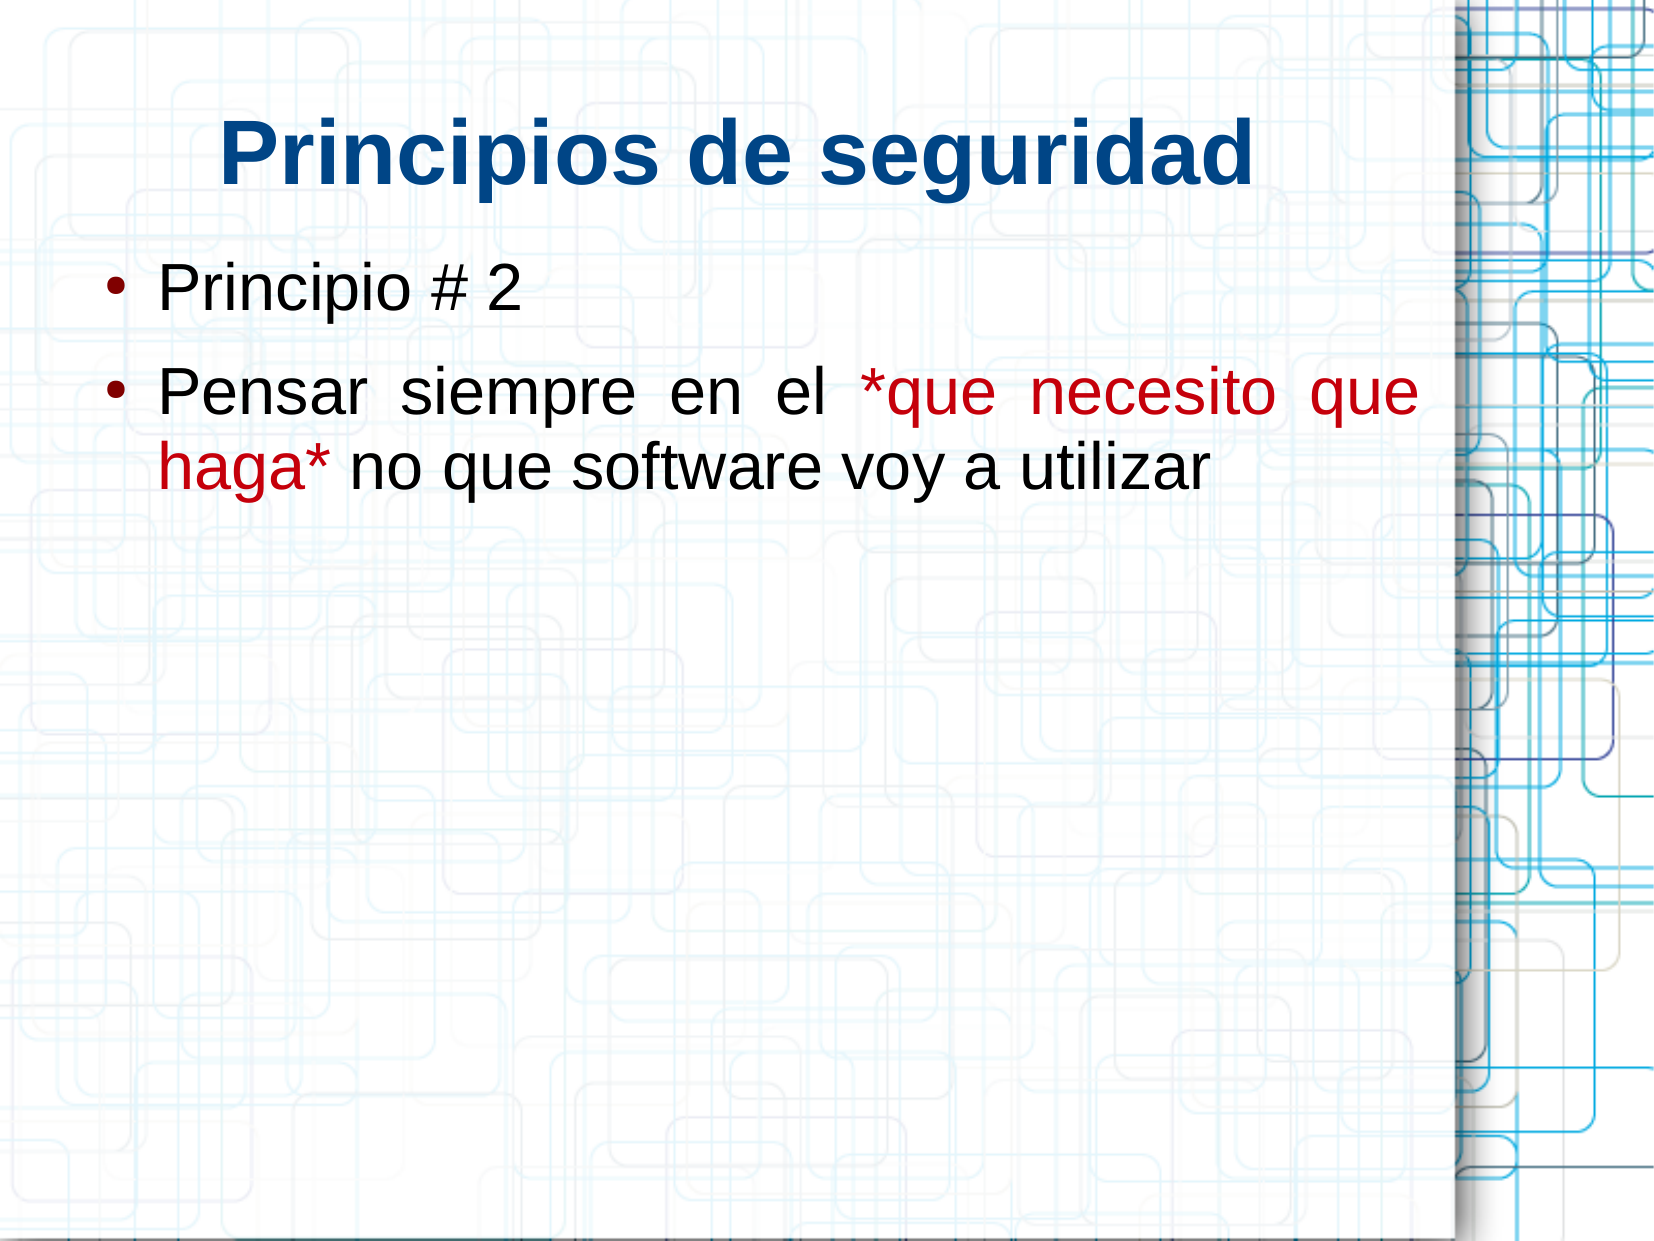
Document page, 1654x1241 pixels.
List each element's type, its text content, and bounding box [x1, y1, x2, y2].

list Principio # 2 Pensar siempre en el *que necesito que haga* no que software voy a utilizar [86, 249, 1422, 1054]
picture [0, 0, 1654, 1241]
title Principios de seguridad [59, 49, 1418, 257]
